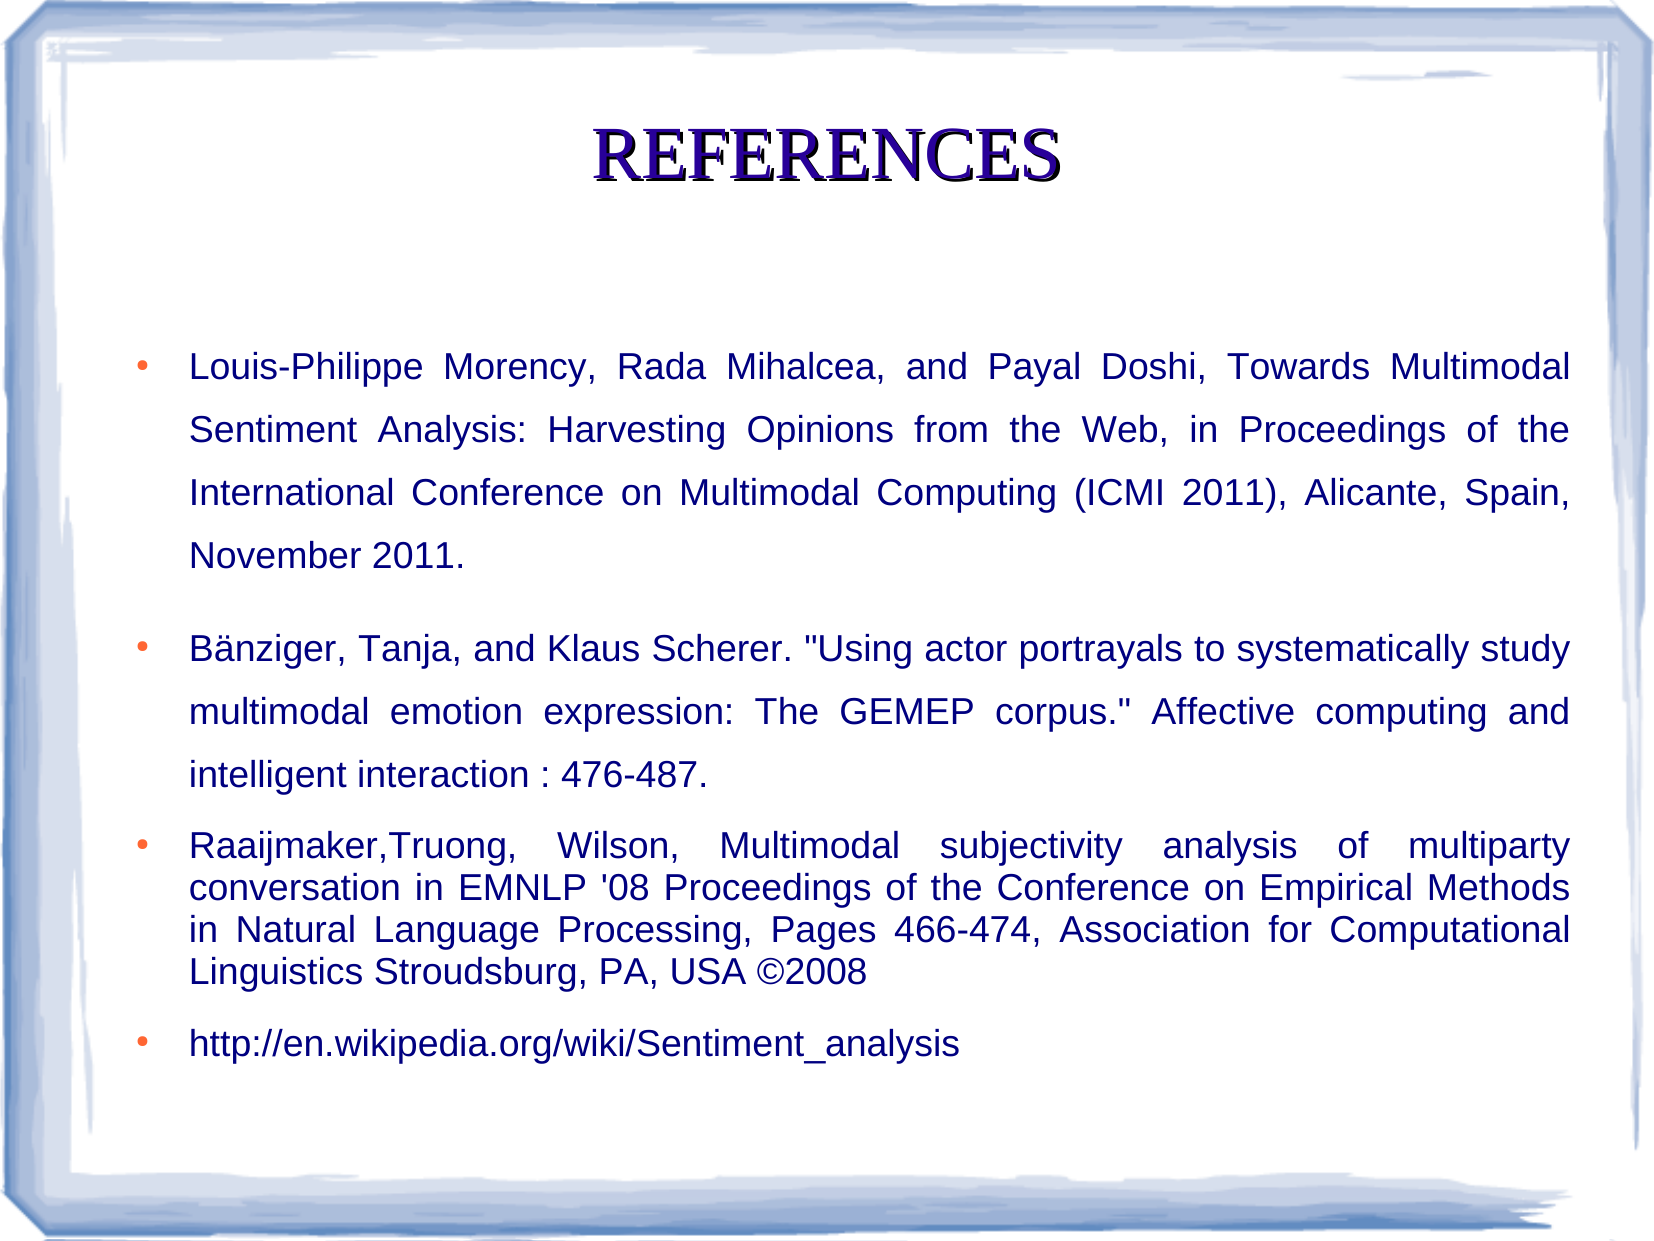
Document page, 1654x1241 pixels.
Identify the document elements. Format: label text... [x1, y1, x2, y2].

title REFERENCES [82, 49, 1571, 257]
list Louis-Philippe Morency, Rada Mihalcea, and Payal Doshi, Towards Multimodal Sentiment Analysis: Harvesting Opinions from the Web, in Proceedings of the International Conference on Multimodal Computing (ICMI 2011), Alicante, Spain, November 2011. Bänziger, Tanja, and Klaus Scherer. "Using actor portrayals to systematically study multimodal emotion expression: The GEMEP corpus." Affective computing and intelligent interaction : 476-487. Raaijmaker,Truong, Wilson, Multimodal subjectivity analysis of multiparty conversation in EMNLP '08 Proceedings of the Conference on Empirical Methods in Natural Language Processing, Pages 466-474, Association for Computational Linguistics Stroudsburg, PA, USA ©2008 http://en.wikipedia.org/wiki/Sentiment_analysis [118, 324, 1571, 1045]
picture [0, 0, 1654, 1241]
